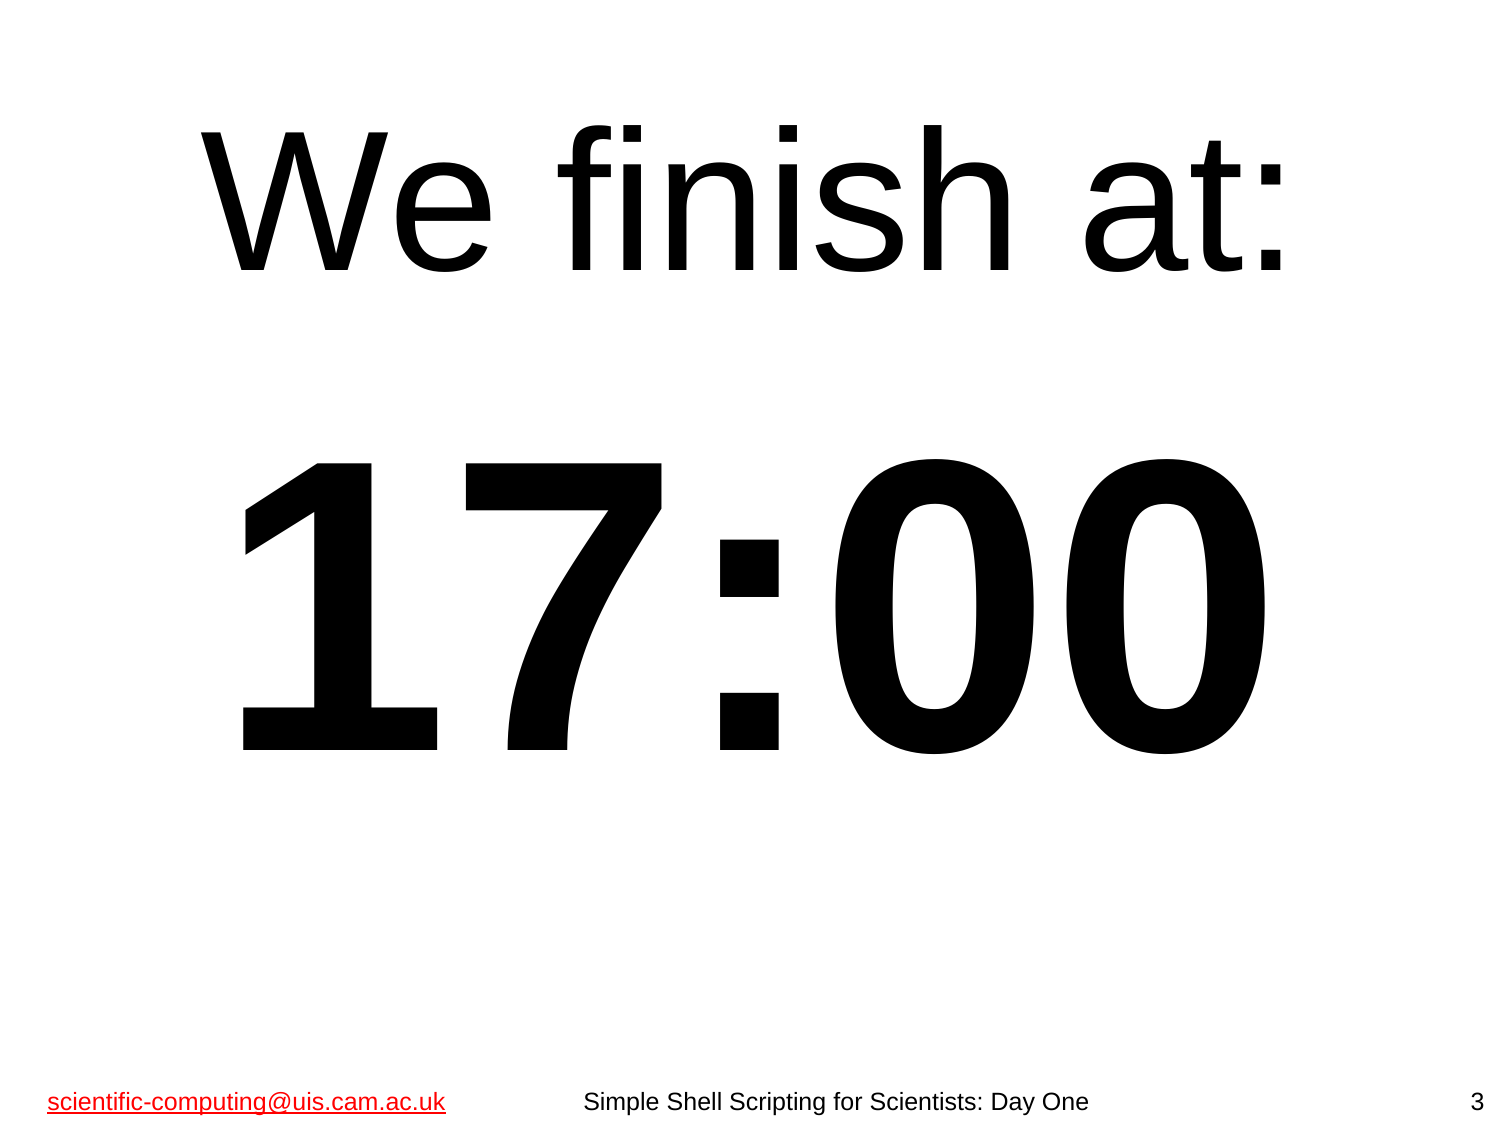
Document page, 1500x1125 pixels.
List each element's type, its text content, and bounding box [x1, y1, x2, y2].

title We finish at: [99, 81, 1401, 187]
list 17:00 [87, 187, 1413, 1063]
